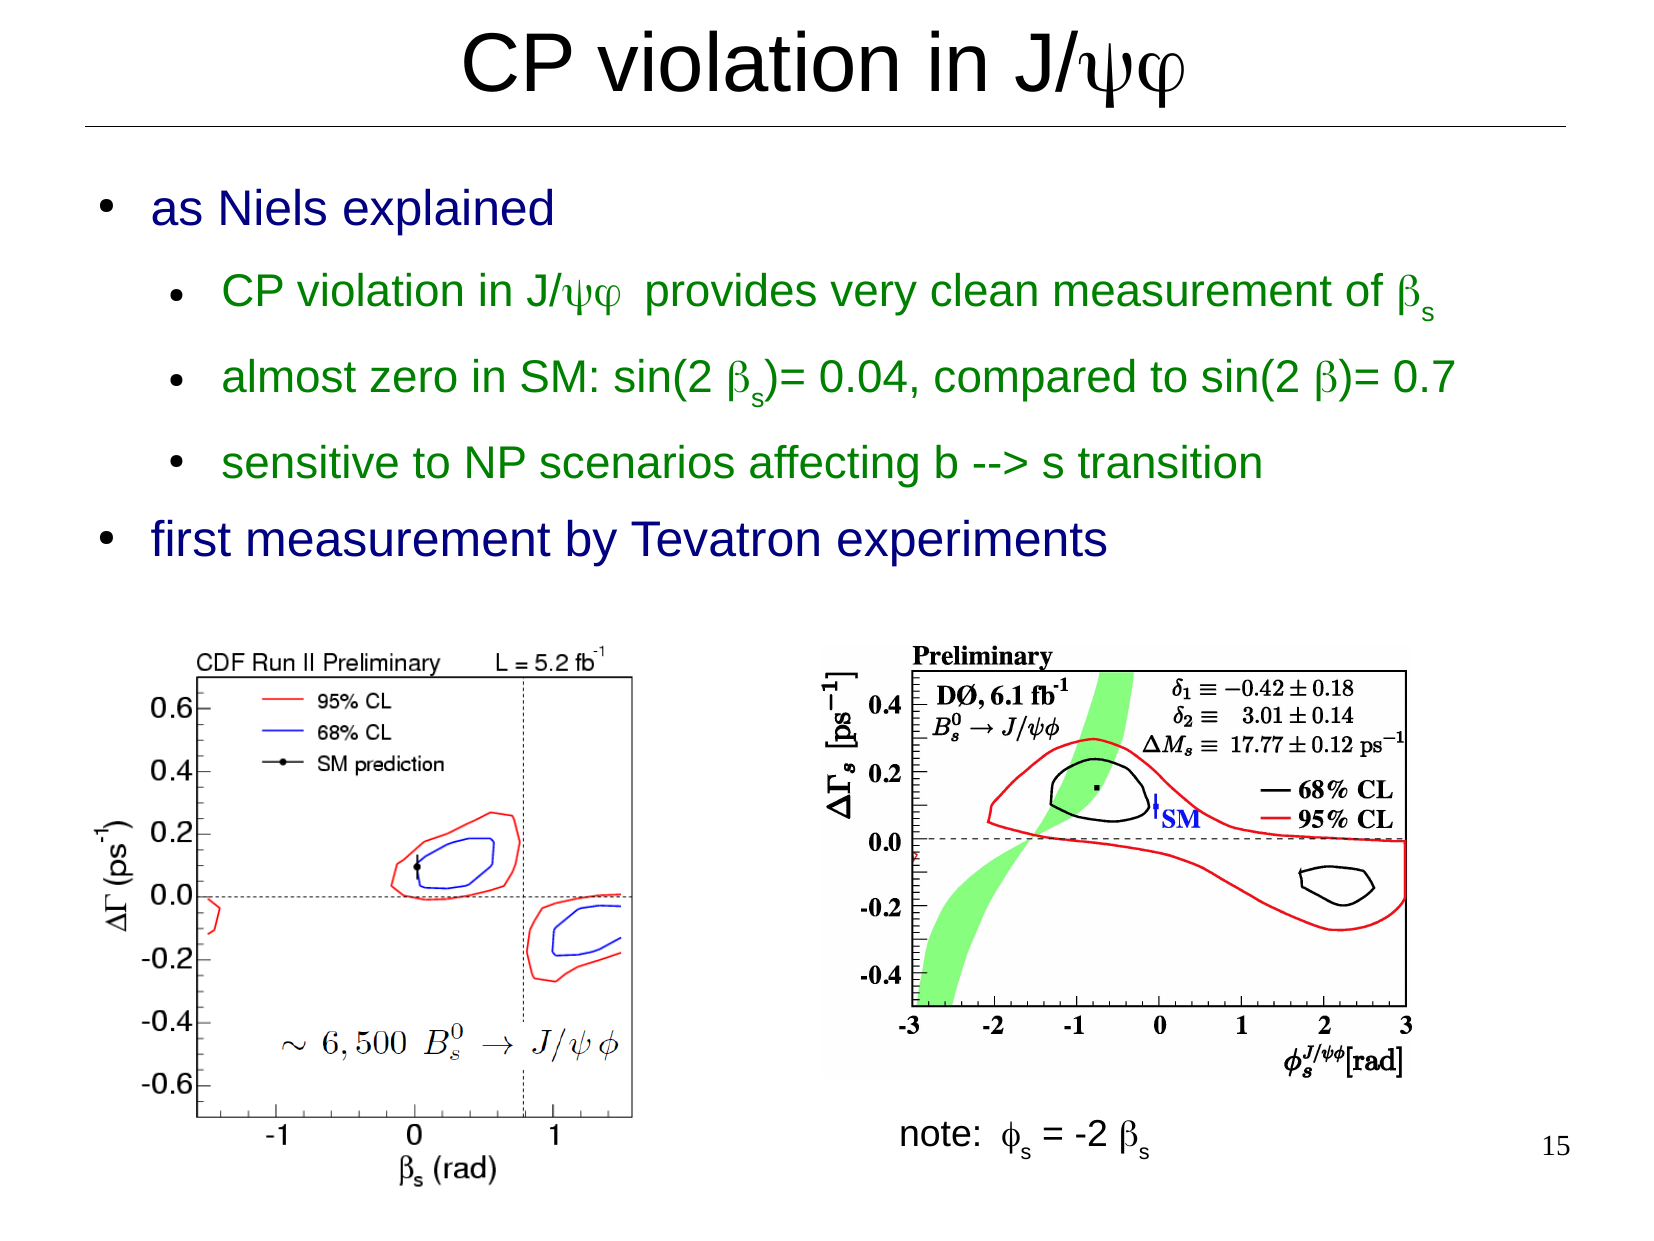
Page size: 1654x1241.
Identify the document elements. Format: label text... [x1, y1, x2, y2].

list as Niels explained CP violation in J/yj provides very clean measurement of bs almost zero in SM: sin(2 bs)= 0.04, compared to sin(2 b)= 0.7 sensitive to NP scenarios affecting b --> s transition first measurement by Tevatron experiments [79, 179, 1568, 577]
picture [75, 627, 667, 1195]
title CP violation in J/yj [79, 5, 1568, 121]
text_box note: fs = -2 bs [884, 1105, 1156, 1176]
picture [821, 645, 1412, 1078]
